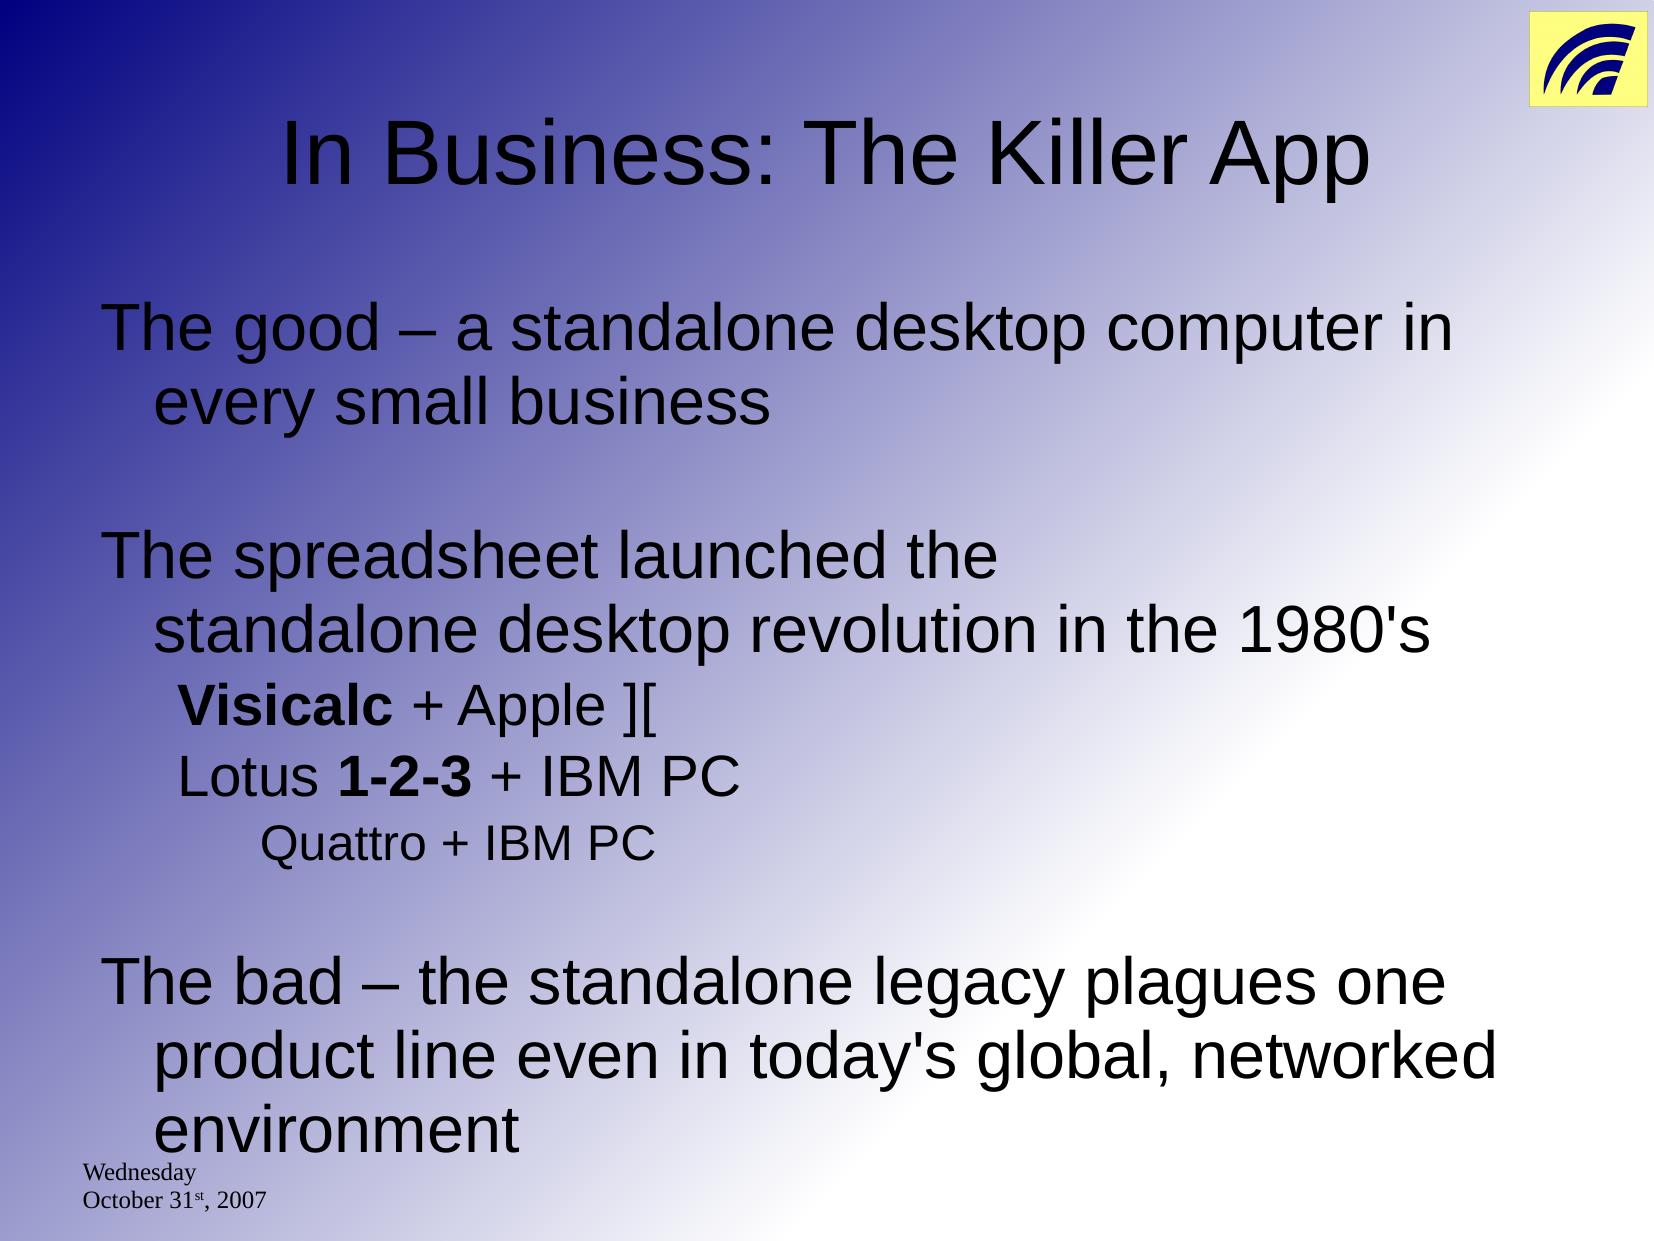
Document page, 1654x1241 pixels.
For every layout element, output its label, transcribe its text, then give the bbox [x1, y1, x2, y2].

title In Business: The Killer App [82, 56, 1571, 250]
list The good – a standalone desktop computer in every small business The spreadsheet launched the standalone desktop revolution in the 1980's Visicalc + Apple ][ Lotus 1-2-3 + IBM PC Quattro + IBM PC The bad – the standalone legacy plagues one product line even in today's global, networked environment [82, 290, 1571, 1103]
picture [1529, 11, 1648, 107]
